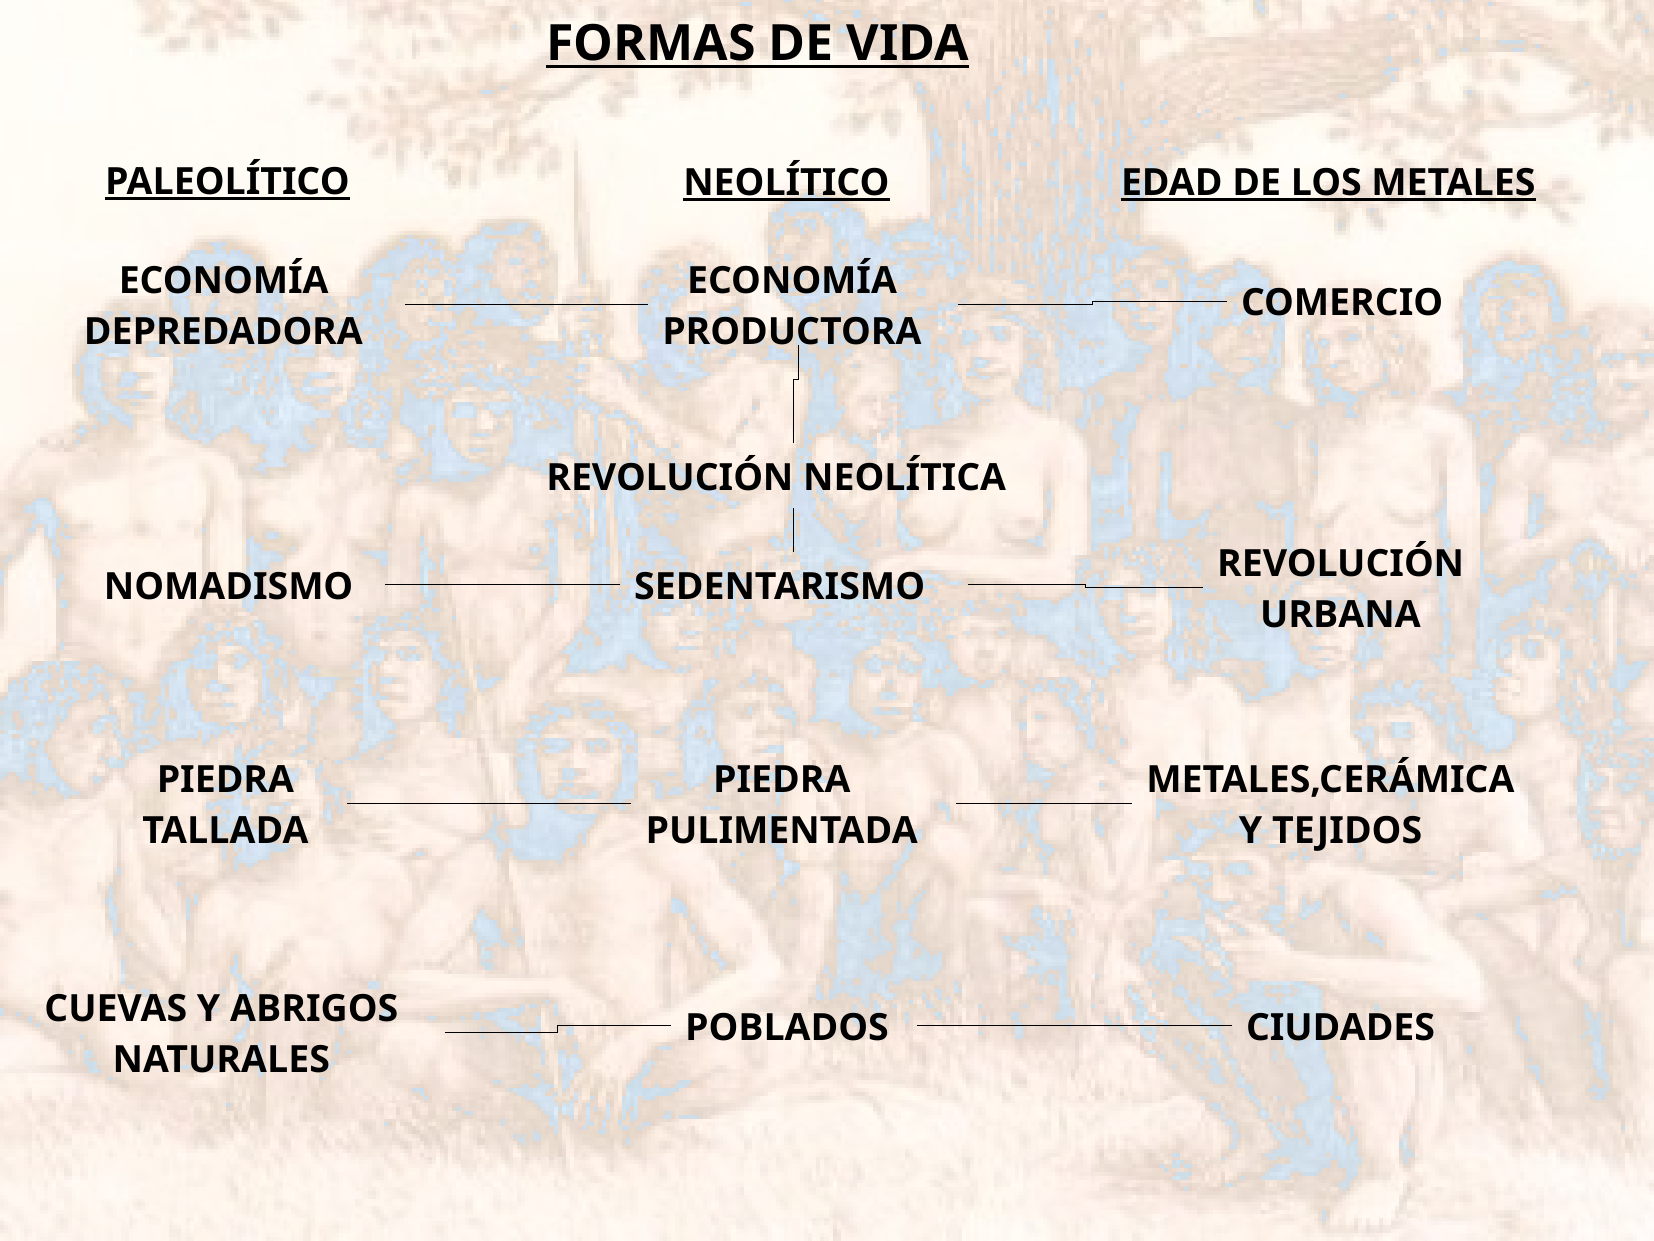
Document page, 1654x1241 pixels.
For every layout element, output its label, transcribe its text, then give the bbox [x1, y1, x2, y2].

text_box FORMAS DE VIDA [531, 0, 1023, 75]
text_box METALES,CERÁMICA Y TEJIDOS [1131, 745, 1570, 850]
text_box ECONOMÍA PRODUCTORA [647, 245, 959, 351]
text_box NOMADISMO [89, 551, 386, 612]
text_box CUEVAS Y ABRIGOS NATURALES [29, 974, 446, 1079]
text_box REVOLUCIÓN NEOLÍTICA [531, 442, 1057, 503]
picture [0, 0, 1654, 1241]
text_box EDAD DE LOS METALES [1106, 147, 1595, 208]
text_box POBLADOS [670, 993, 918, 1053]
text_box REVOLUCIÓN URBANA [1202, 529, 1499, 634]
text_box PIEDRA TALLADA [127, 745, 348, 850]
text_box SEDENTARISMO [619, 551, 969, 612]
text_box ECONOMÍA DEPREDADORA [69, 245, 406, 351]
text_box NEOLÍTICO [668, 147, 920, 208]
text_box PALEOLÍTICO [90, 147, 385, 207]
text_box CIUDADES [1231, 993, 1470, 1053]
text_box COMERCIO [1226, 268, 1475, 328]
text_box PIEDRA PULIMENTADA [630, 745, 957, 850]
